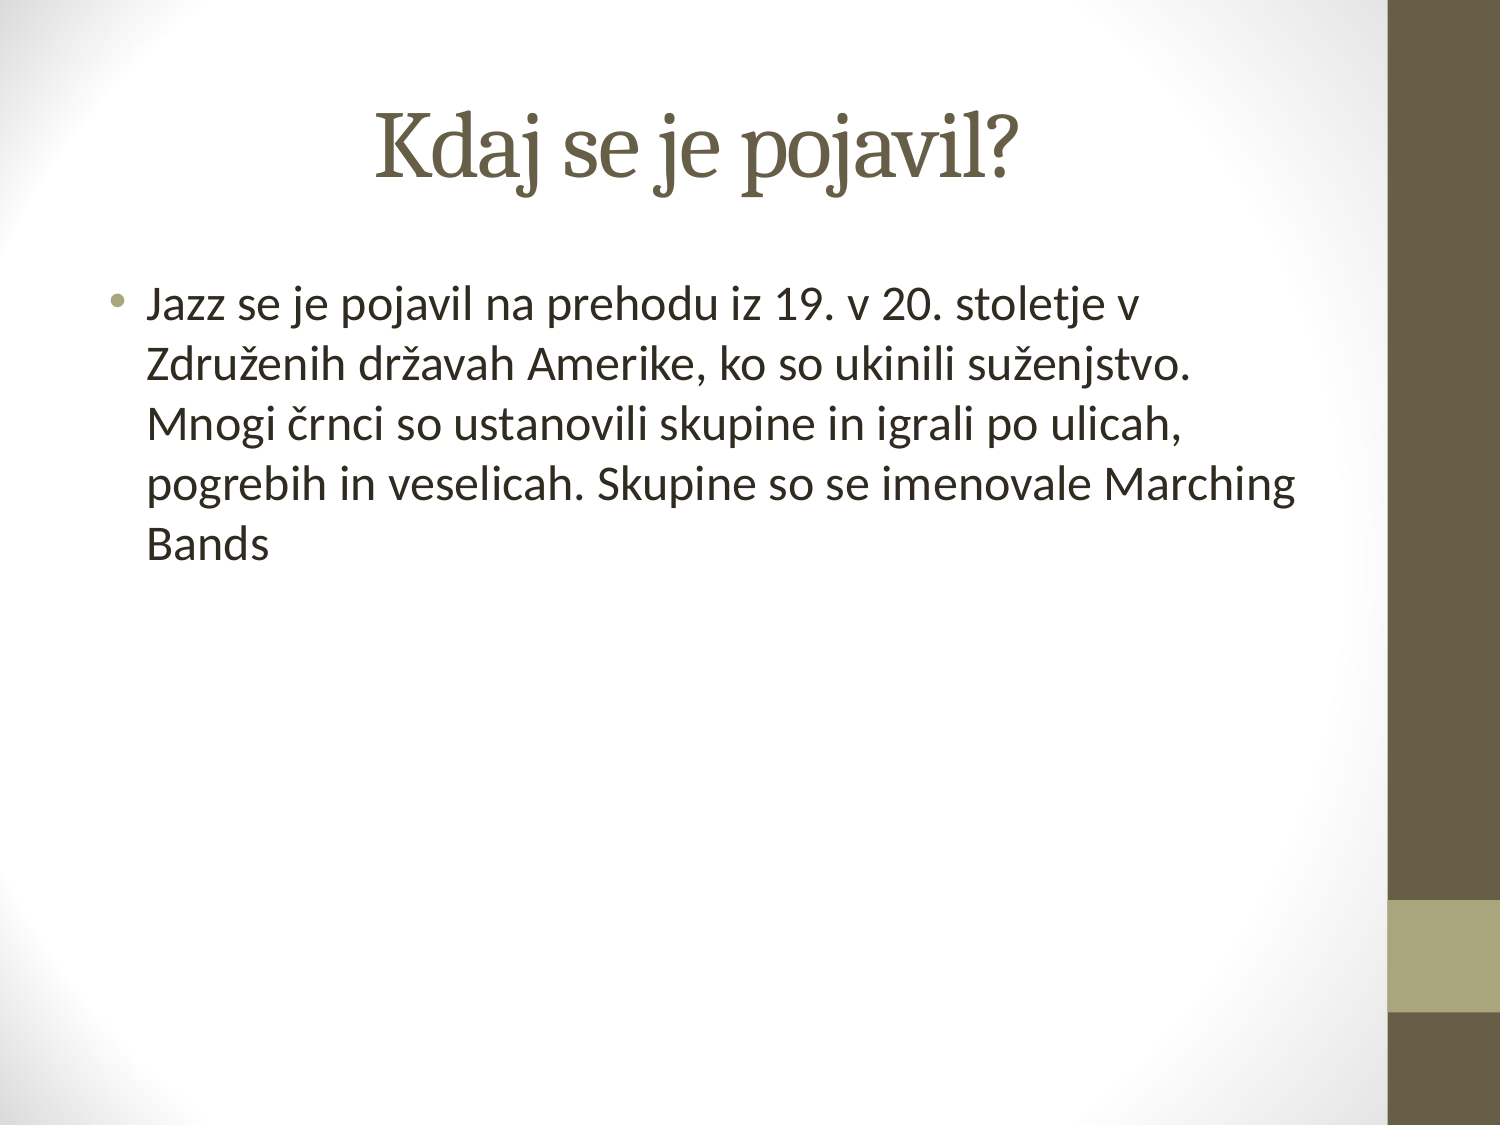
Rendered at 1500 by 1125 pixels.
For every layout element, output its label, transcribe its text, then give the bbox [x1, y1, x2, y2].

title Kdaj se je pojavil? [75, 45, 1325, 233]
list Jazz se je pojavil na prehodu iz 19. v 20. stoletje v Združenih državah Amerike, ko so ukinili suženjstvo. Mnogi črnci so ustanovili skupine in igrali po ulicah, pogrebih in veselicah. Skupine so se imenovale Marching Bands [75, 262, 1325, 1050]
picture [0, 0, 1387, 1125]
